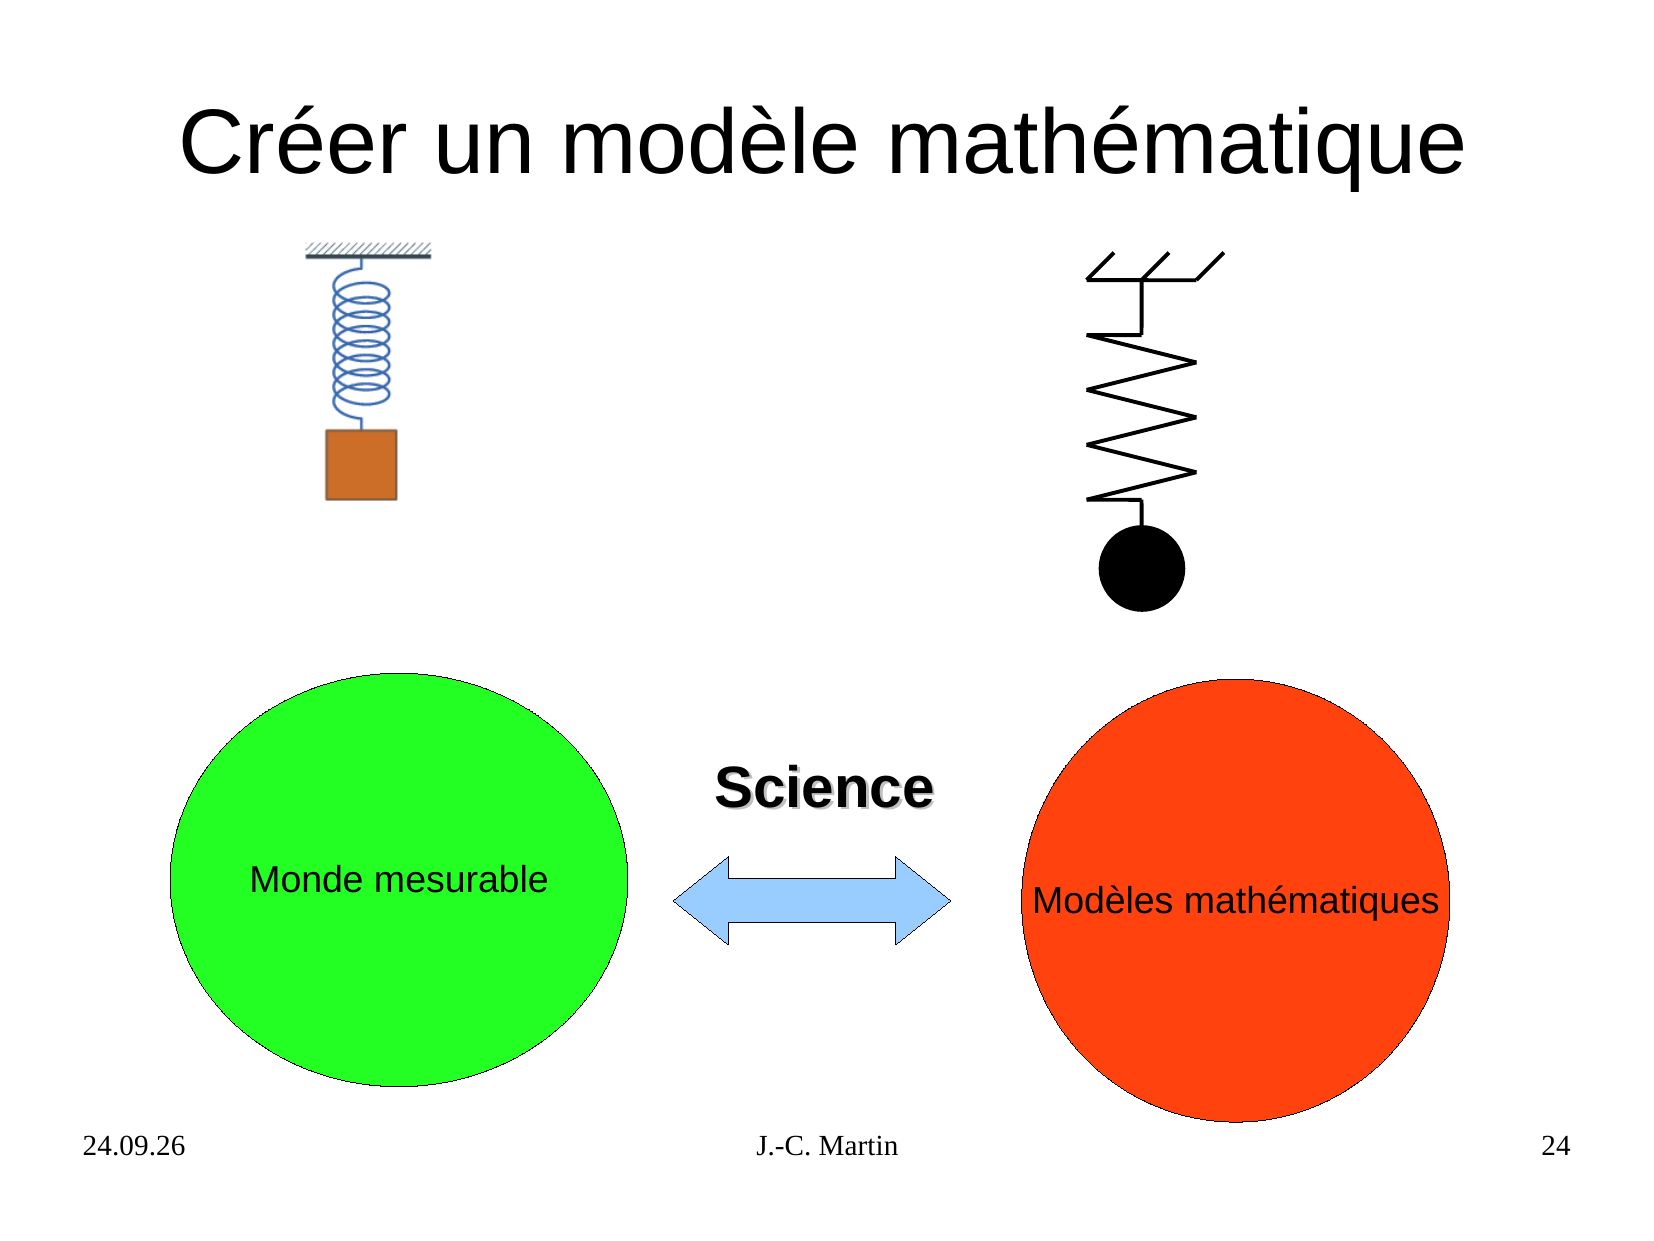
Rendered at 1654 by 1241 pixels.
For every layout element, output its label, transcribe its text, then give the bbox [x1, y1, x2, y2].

text_box Modèles mathématiques [1021, 679, 1450, 1123]
text_box Science [699, 747, 950, 838]
picture [302, 239, 435, 668]
text_box Monde mesurable [170, 673, 628, 1087]
text_box [1100, 527, 1184, 610]
title Créer un modèle mathématique [79, 37, 1568, 246]
text_box [673, 856, 951, 945]
